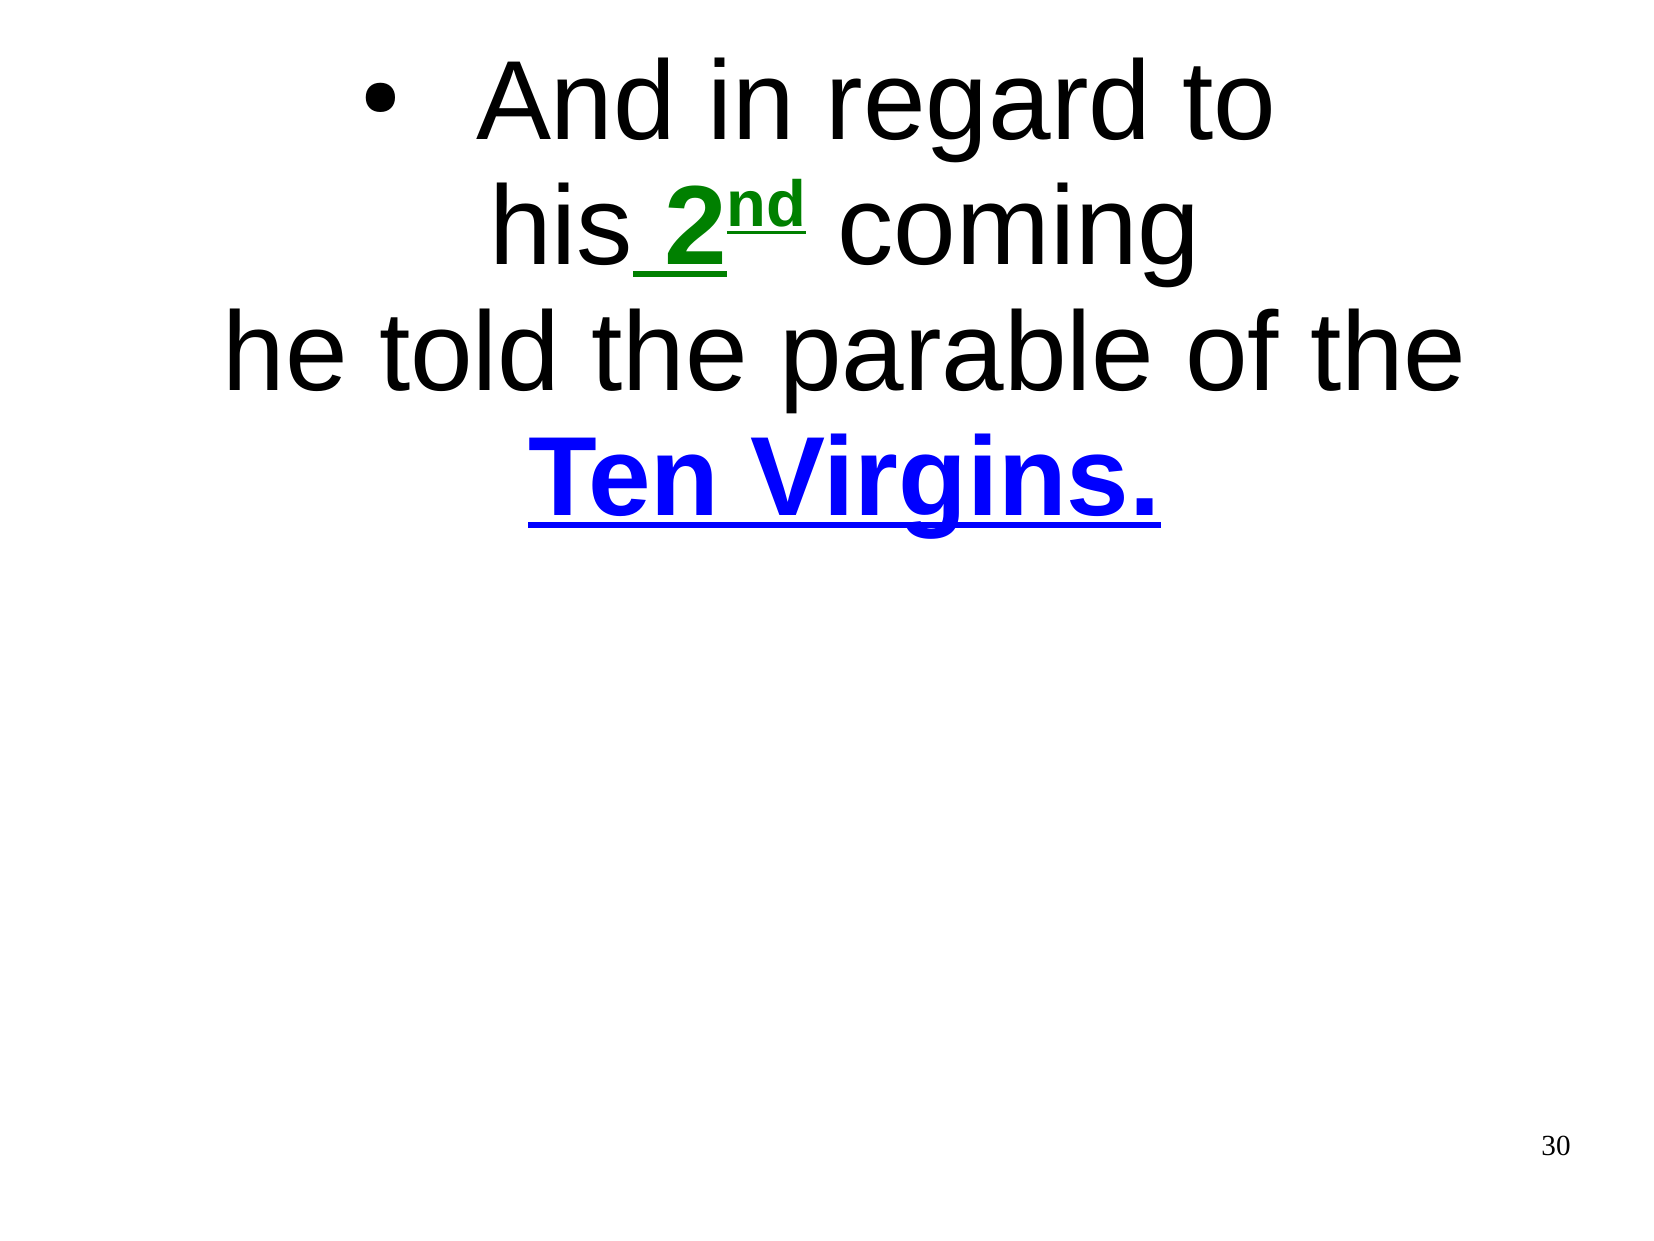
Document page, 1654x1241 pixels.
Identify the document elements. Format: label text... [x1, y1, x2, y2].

list And in regard to his 2nd coming he told the parable of the Ten Virgins. [37, 37, 1613, 1201]
